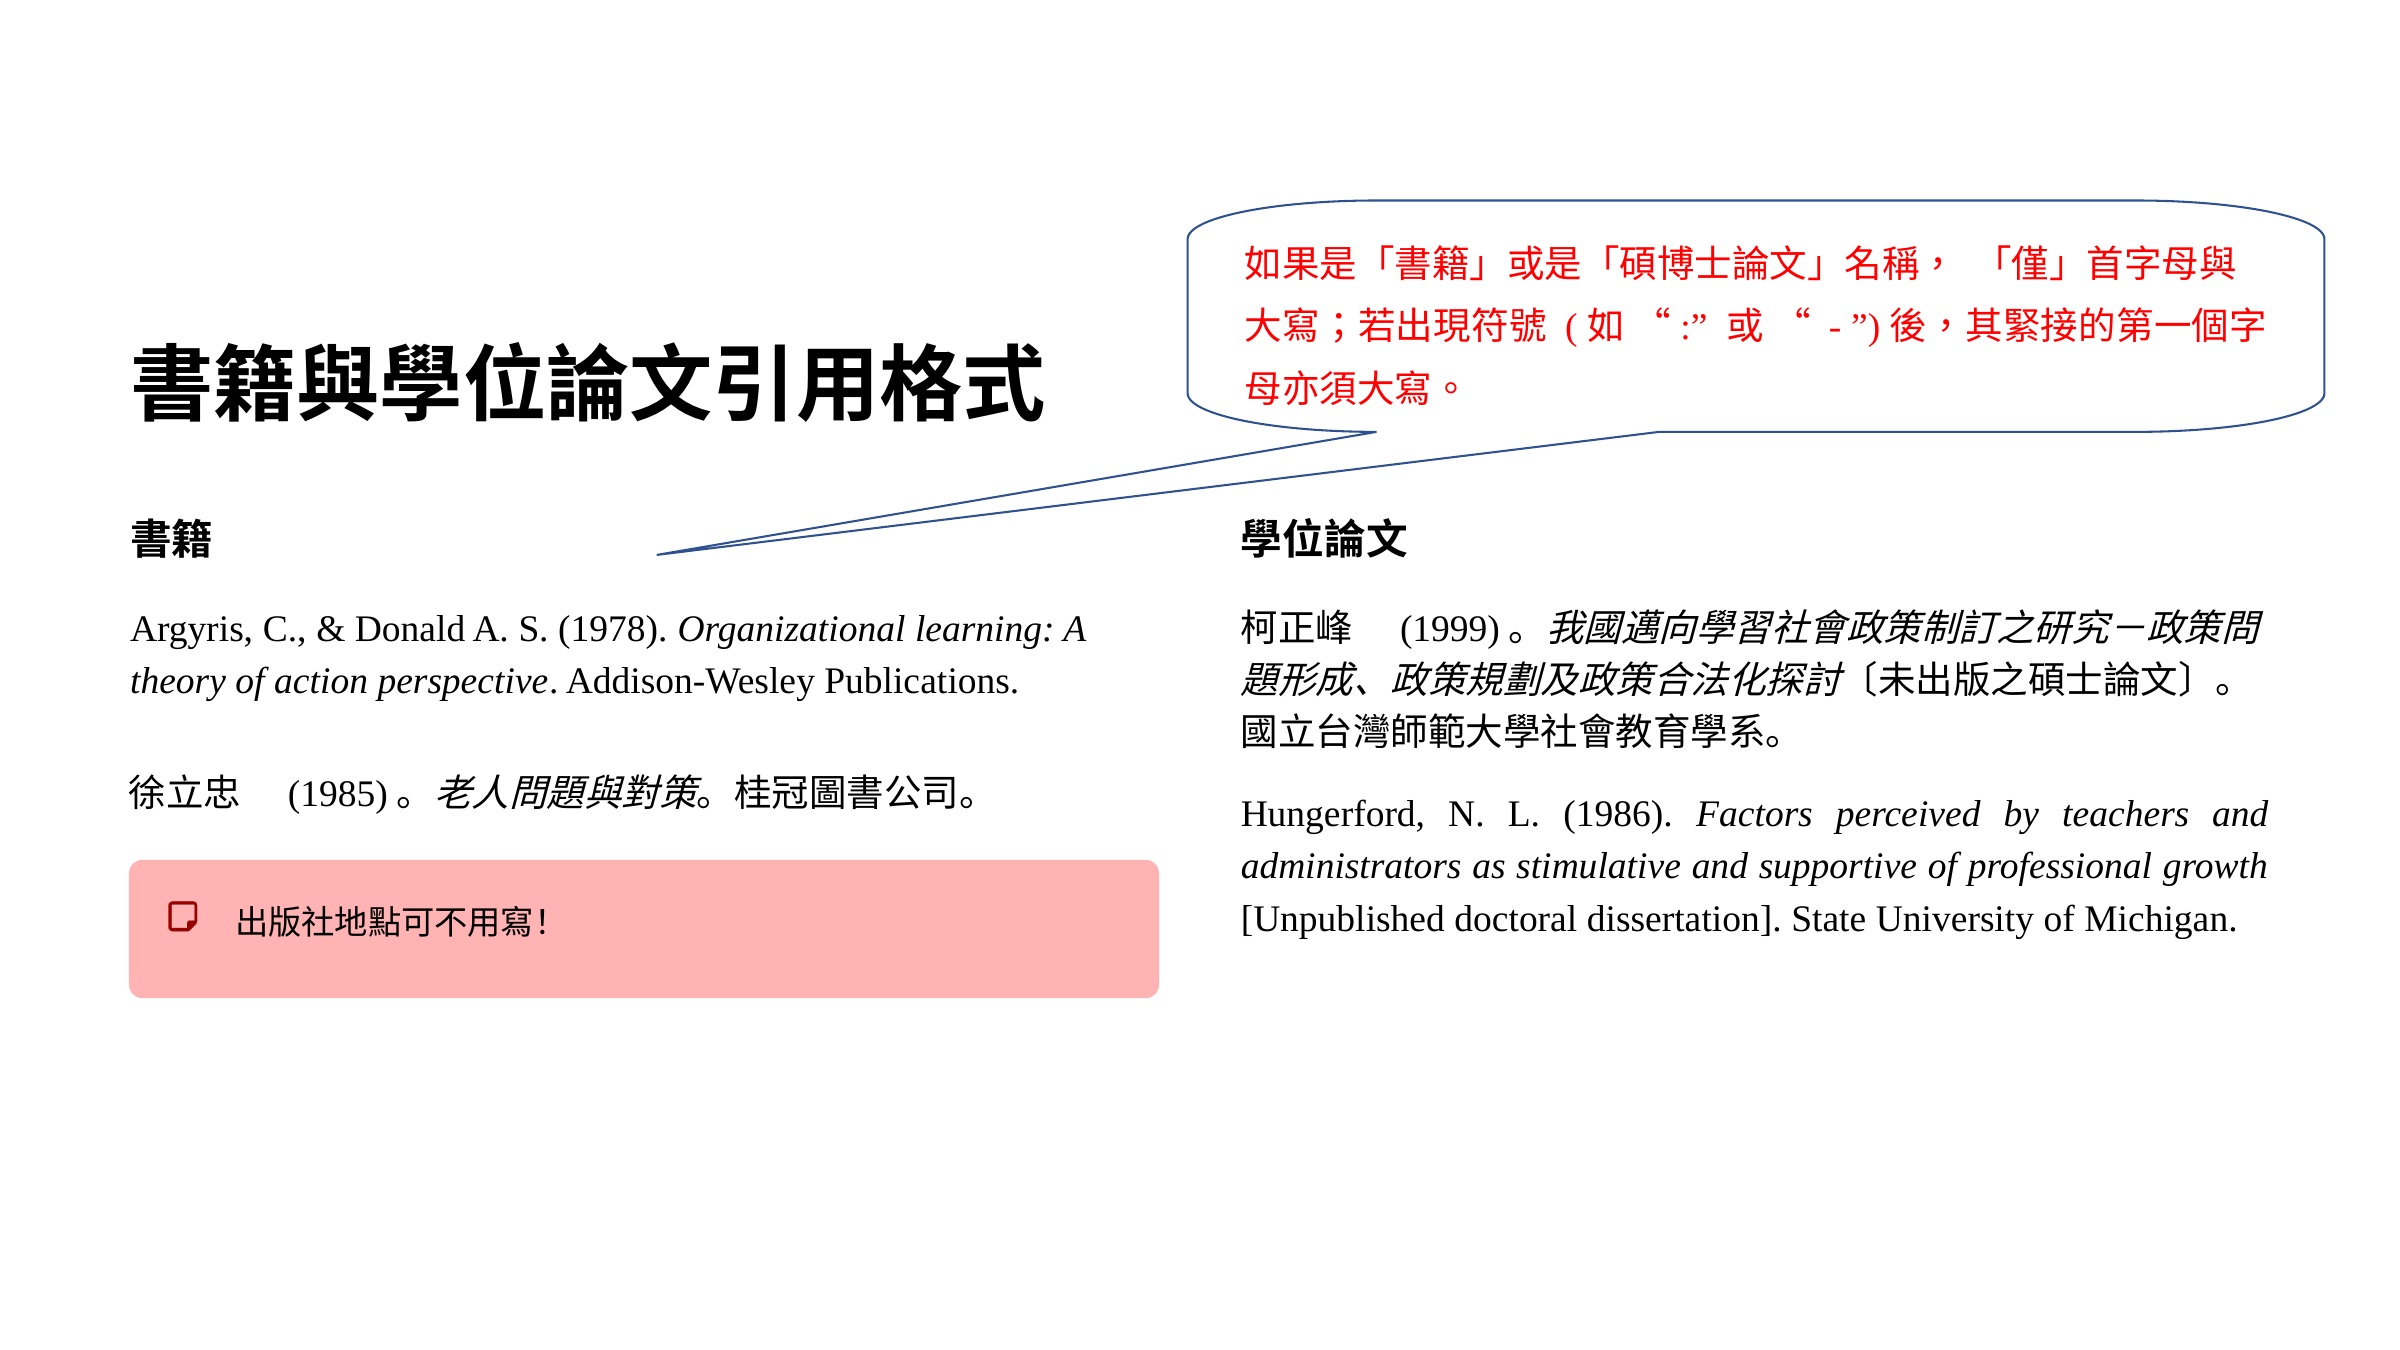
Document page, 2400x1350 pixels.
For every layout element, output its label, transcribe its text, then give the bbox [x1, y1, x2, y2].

text_box 書籍 [130, 513, 537, 564]
text_box 出版社地點可不用寫！ [235, 889, 1127, 941]
picture [162, 900, 204, 933]
text_box 柯正峰 (1999)。我國邁向學習社會政策制訂之研究－政策問題形成、政策規劃及政策合法化探討〔未出版之碩士論文〕。國立台灣師範大學社會教育學系。 [1241, 597, 2271, 753]
text_box 徐立忠 (1985)。老人問題與對策。桂冠圖書公司。 [129, 762, 1159, 814]
text_box Hungerford, N. L. (1986). Factors perceived by teachers and administrators as stimulative and supportive of professional growth [Unpublished doctoral dissertation]. State University of Michigan. [1241, 782, 2271, 991]
text_box 學位論文 [1241, 513, 1648, 564]
text_box 書籍與學位論文引用格式 [130, 330, 1025, 432]
text_box 如果是「書籍」或是「碩博士論文」名稱， 「僅」首字母與大寫；若出現符號 (如 “:” 或 “ - ”)後，其緊接的第一個字母亦須大寫。 [656, 200, 2325, 555]
text_box [128, 859, 1160, 999]
text_box Argyris, C., & Donald A. S. (1978). Organizational learning: A theory of action perspective. Addison-Wesley Publications. [130, 597, 1160, 701]
